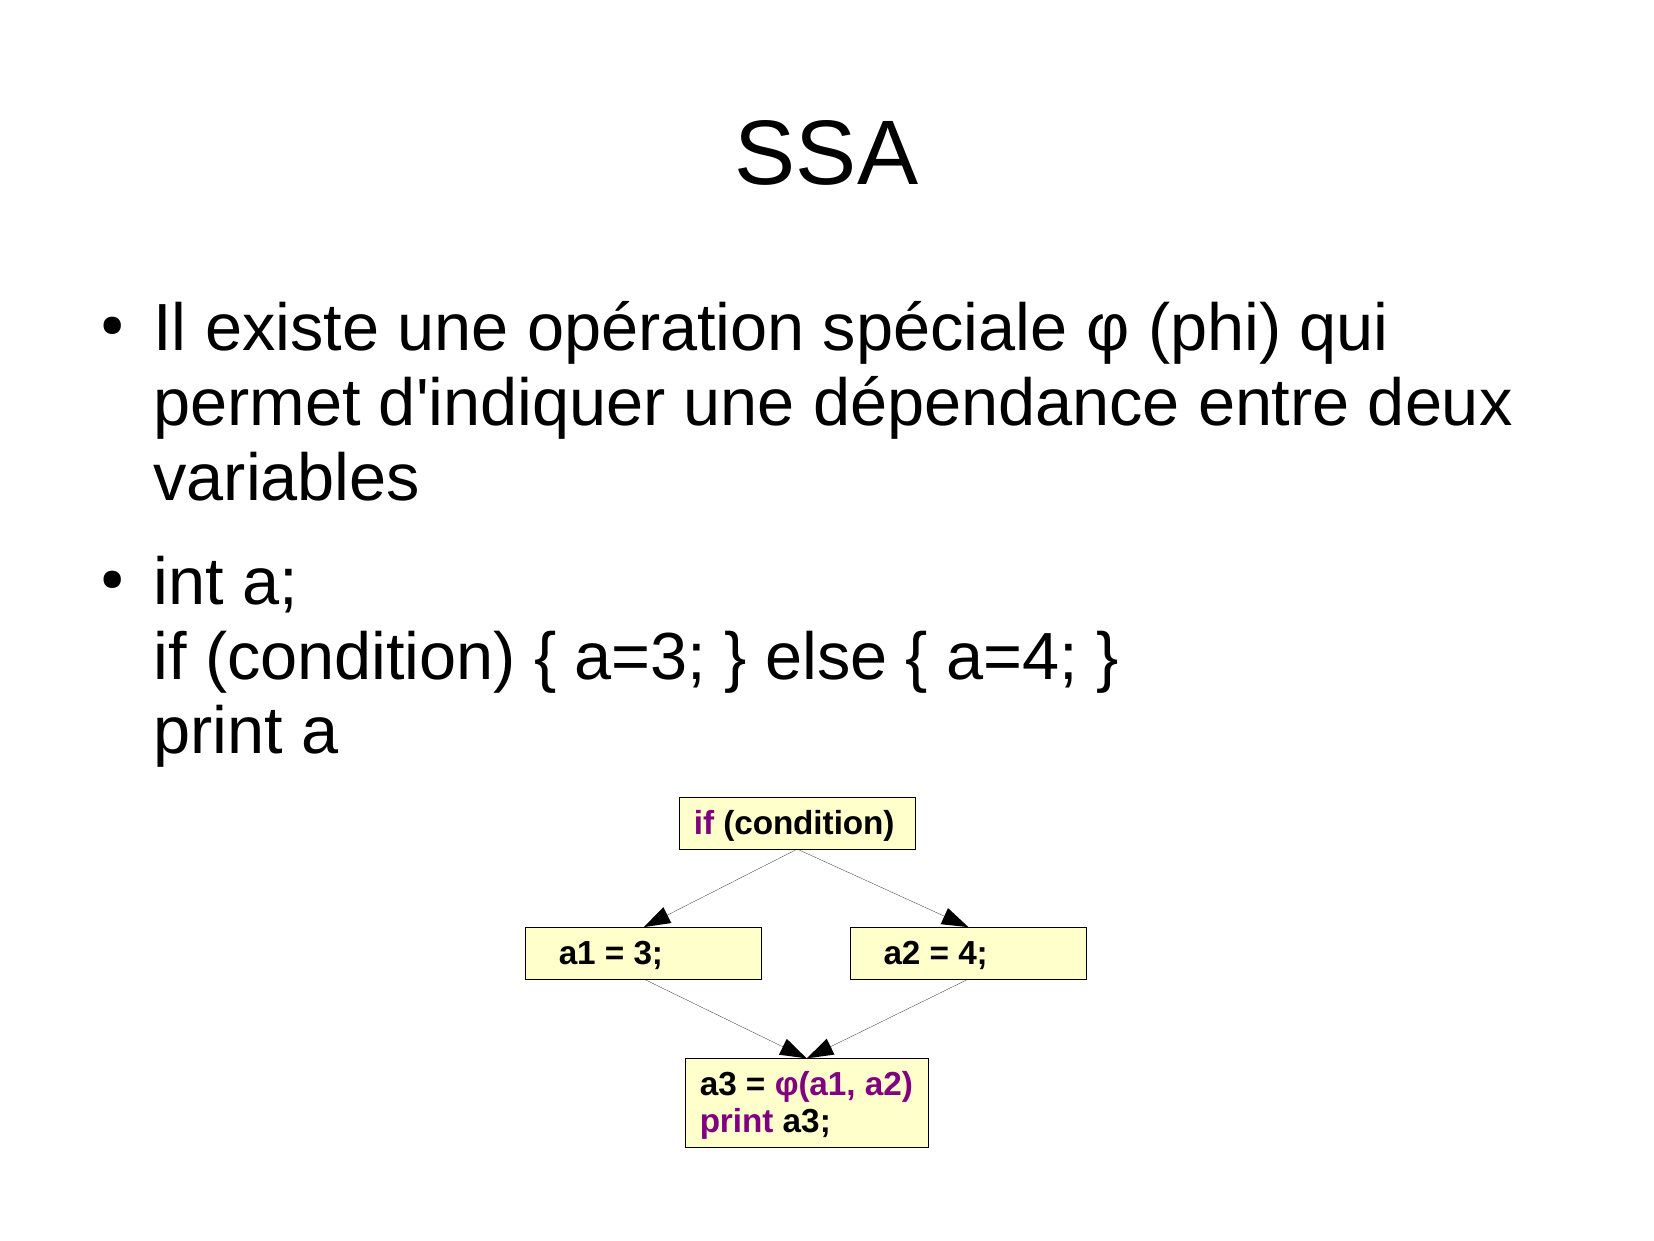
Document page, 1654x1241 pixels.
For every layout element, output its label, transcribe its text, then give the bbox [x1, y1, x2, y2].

text_box if (condition) [679, 797, 916, 850]
text_box a2 = 4; [850, 927, 1087, 980]
list Il existe une opération spéciale φ (phi) qui permet d'indiquer une dépendance entre deux variables int a; if (condition) { a=3; } else { a=4; } print a [82, 290, 1571, 769]
title SSA [82, 56, 1571, 250]
text_box a1 = 3; [525, 927, 762, 980]
text_box a3 = φ(a1, a2) print a3; [685, 1058, 929, 1148]
